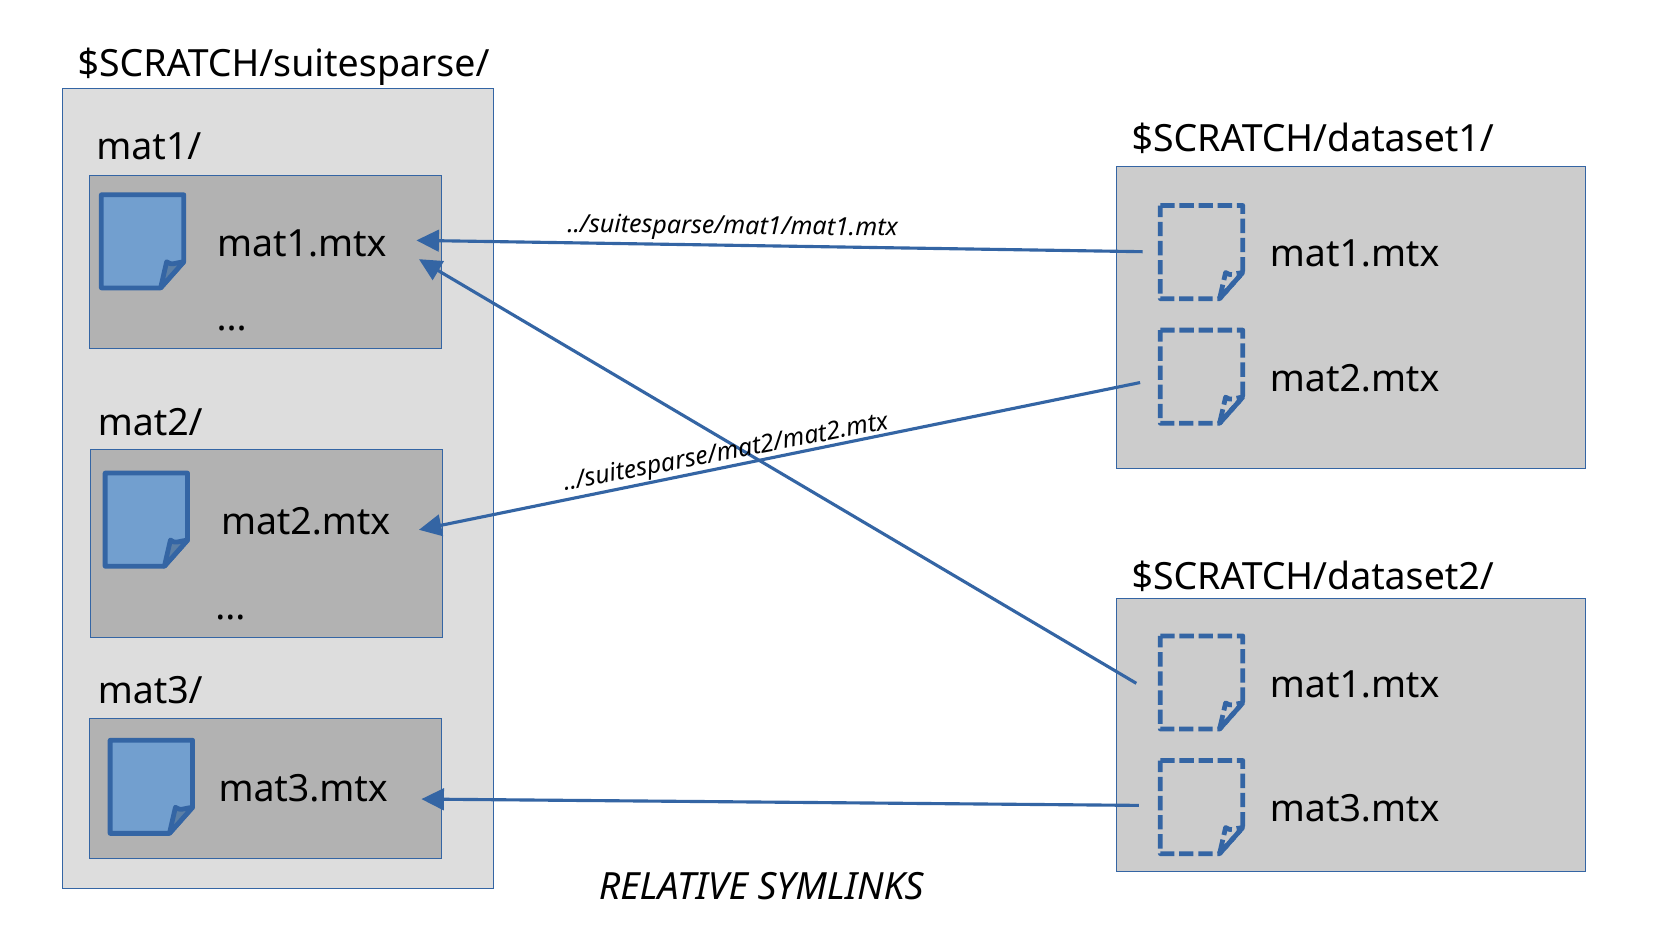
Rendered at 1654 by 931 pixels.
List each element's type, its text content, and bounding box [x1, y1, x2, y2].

text_box ../suitesparse/mat2/mat2.mtx [543, 366, 1042, 507]
text_box mat1/ [81, 112, 256, 171]
text_box mat1.mtx [1255, 649, 1489, 716]
text_box RELATIVE SYMLINKS [584, 852, 1015, 912]
text_box mat2.mtx [206, 486, 425, 553]
text_box mat1.mtx [202, 208, 430, 275]
text_box $SCRATCH/suitesparse/ [62, 29, 603, 89]
text_box mat3/ [83, 656, 258, 714]
text_box $SCRATCH/dataset1/ [1116, 103, 1585, 167]
text_box mat2.mtx [1255, 343, 1489, 410]
text_box [430, 243, 494, 301]
text_box [1116, 166, 1586, 469]
text_box mat3.mtx [203, 754, 422, 820]
text_box [62, 89, 494, 889]
text_box [1116, 598, 1586, 872]
text_box ... [200, 572, 505, 638]
text_box ... [201, 282, 412, 349]
text_box ../suitesparse/mat1/mat1.mtx [552, 197, 1052, 252]
text_box mat1.mtx [1255, 219, 1489, 285]
text_box mat2/ [83, 388, 258, 446]
text_box $SCRATCH/dataset2/ [1116, 541, 1581, 600]
text_box mat3.mtx [1255, 774, 1489, 840]
